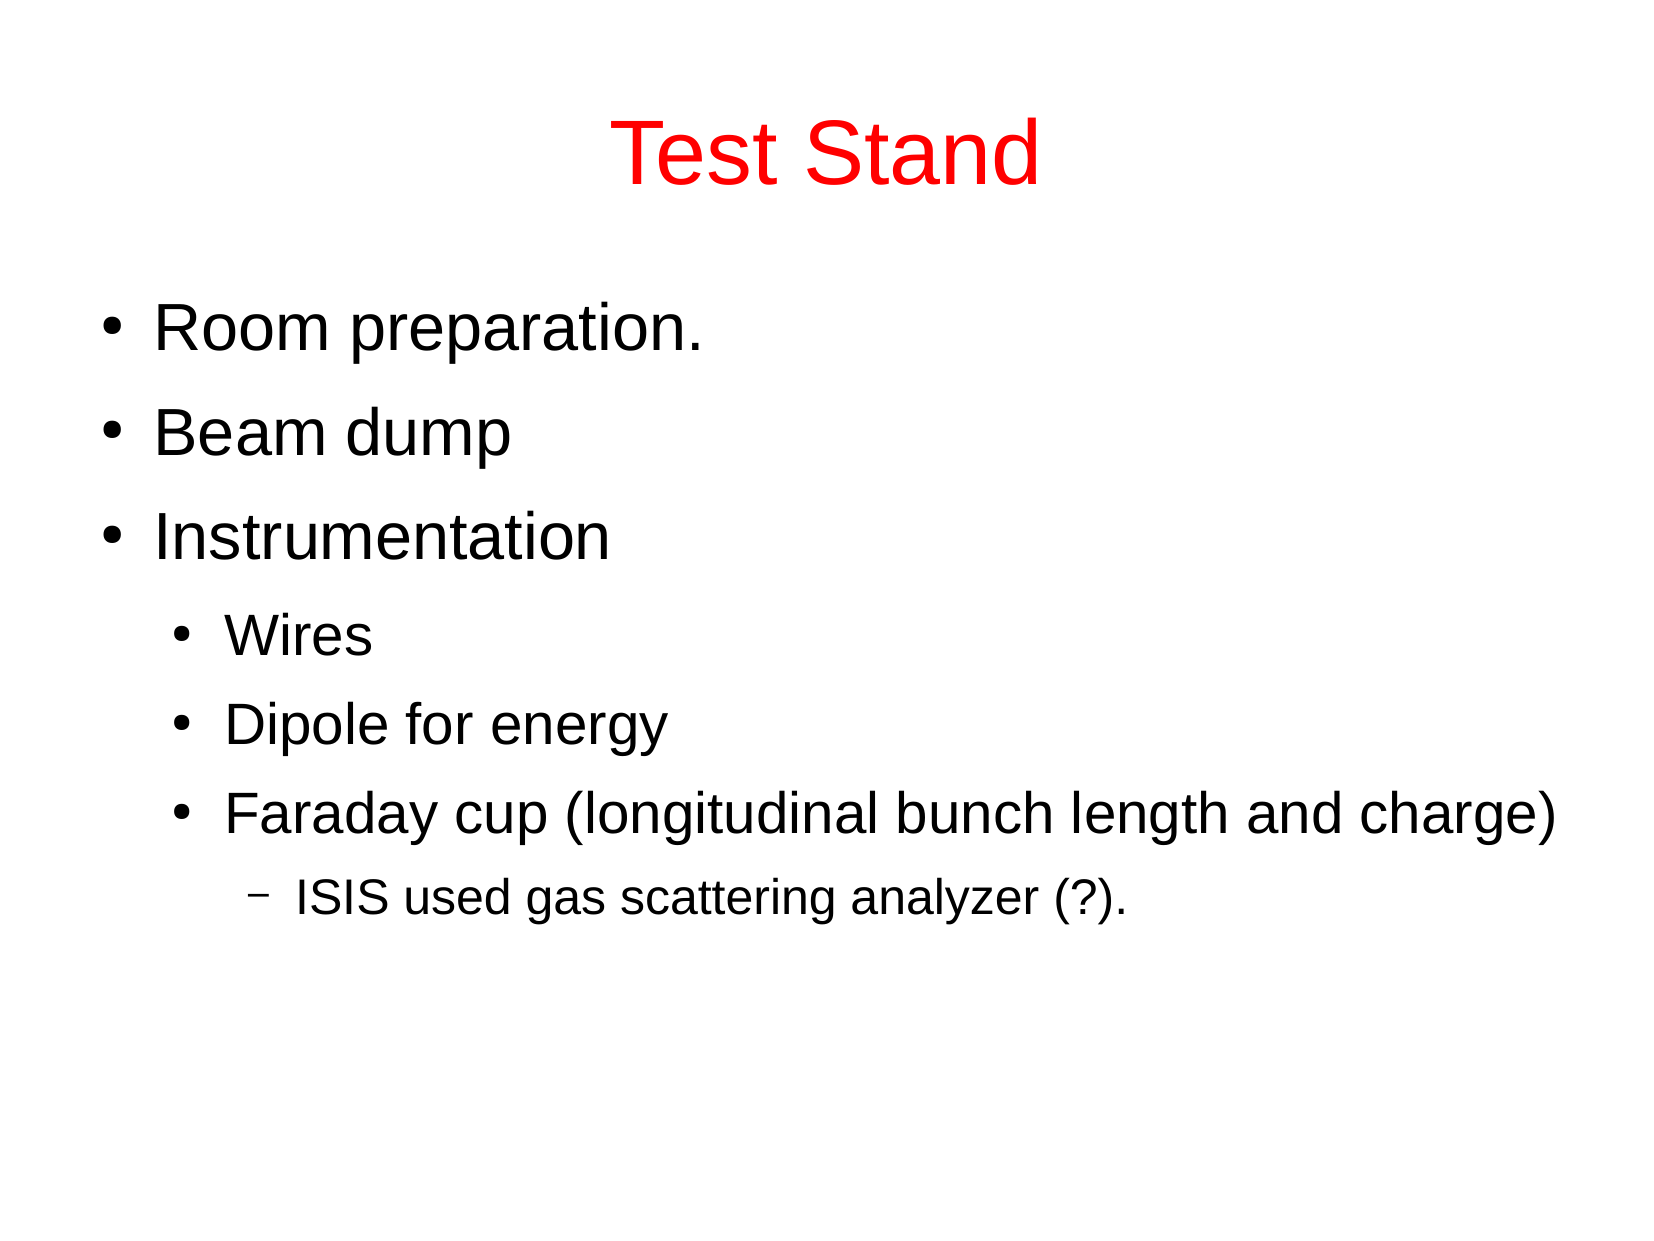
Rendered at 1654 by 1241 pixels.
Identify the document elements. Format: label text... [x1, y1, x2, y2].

list Room preparation. Beam dump Instrumentation Wires Dipole for energy Faraday cup (longitudinal bunch length and charge) ISIS used gas scattering analyzer (?). [82, 290, 1571, 1094]
title Test Stand [82, 56, 1571, 250]
